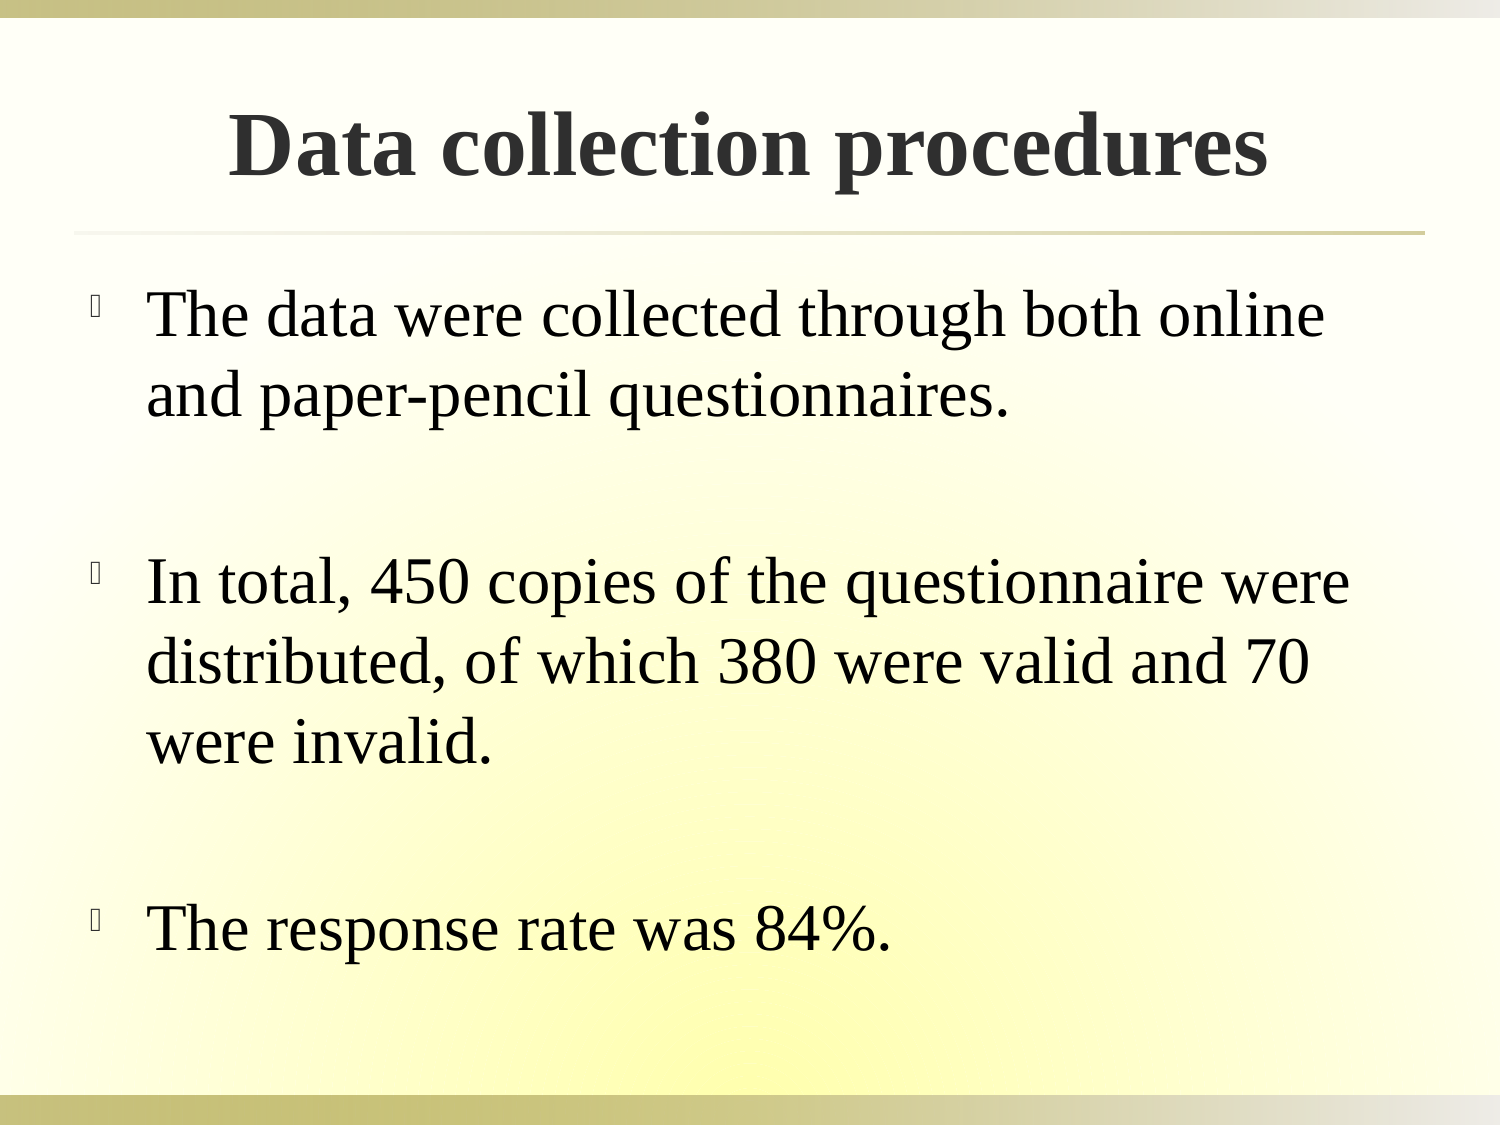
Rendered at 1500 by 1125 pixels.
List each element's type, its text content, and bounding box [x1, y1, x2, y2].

title Data collection procedures [75, 45, 1425, 233]
list The data were collected through both online and paper-pencil questionnaires. In total, 450 copies of the questionnaire were distributed, of which 380 were valid and 70 were invalid. The response rate was 84%. [75, 262, 1425, 1032]
